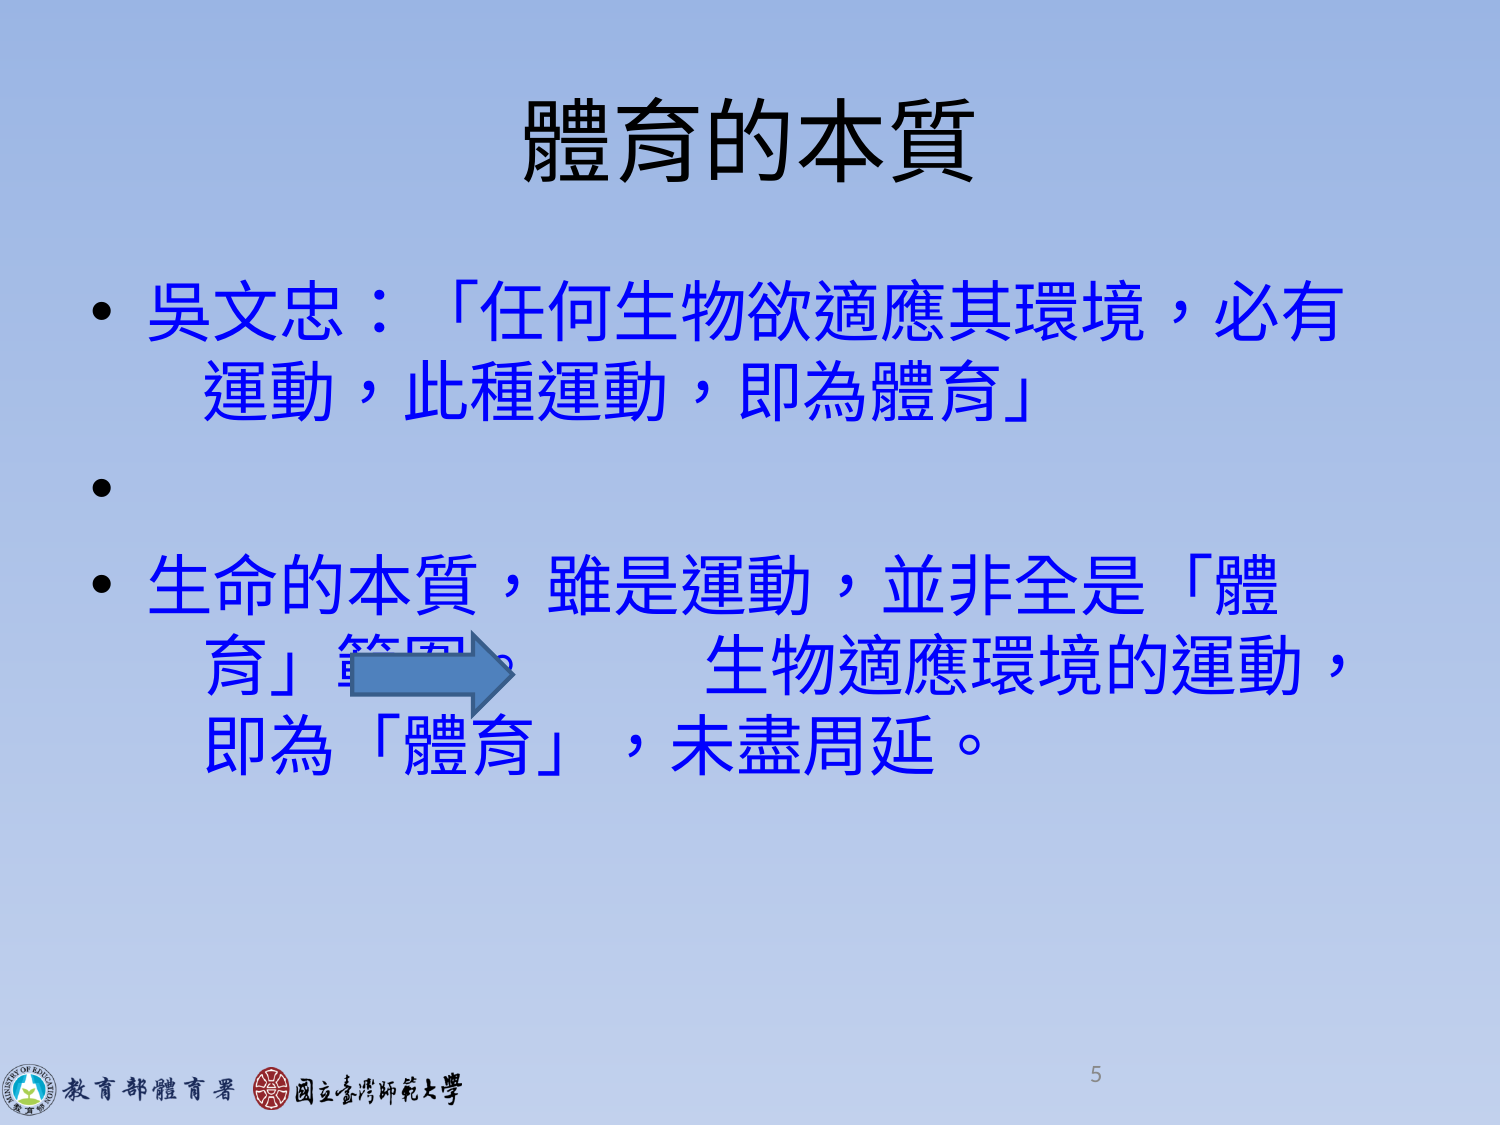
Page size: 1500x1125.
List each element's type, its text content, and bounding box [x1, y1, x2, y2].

title 體育的本質 [75, 45, 1426, 233]
text_box [352, 634, 513, 715]
text_box [1074, 1042, 1426, 1103]
list 吳文忠：「任何生物欲適應其環境，必有運動，此種運動，即為體育」 生命的本質，雖是運動，並非全是「體育」範圍。 生物適應環境的運動，即為「體育」，未盡周延。 [75, 262, 1426, 1005]
